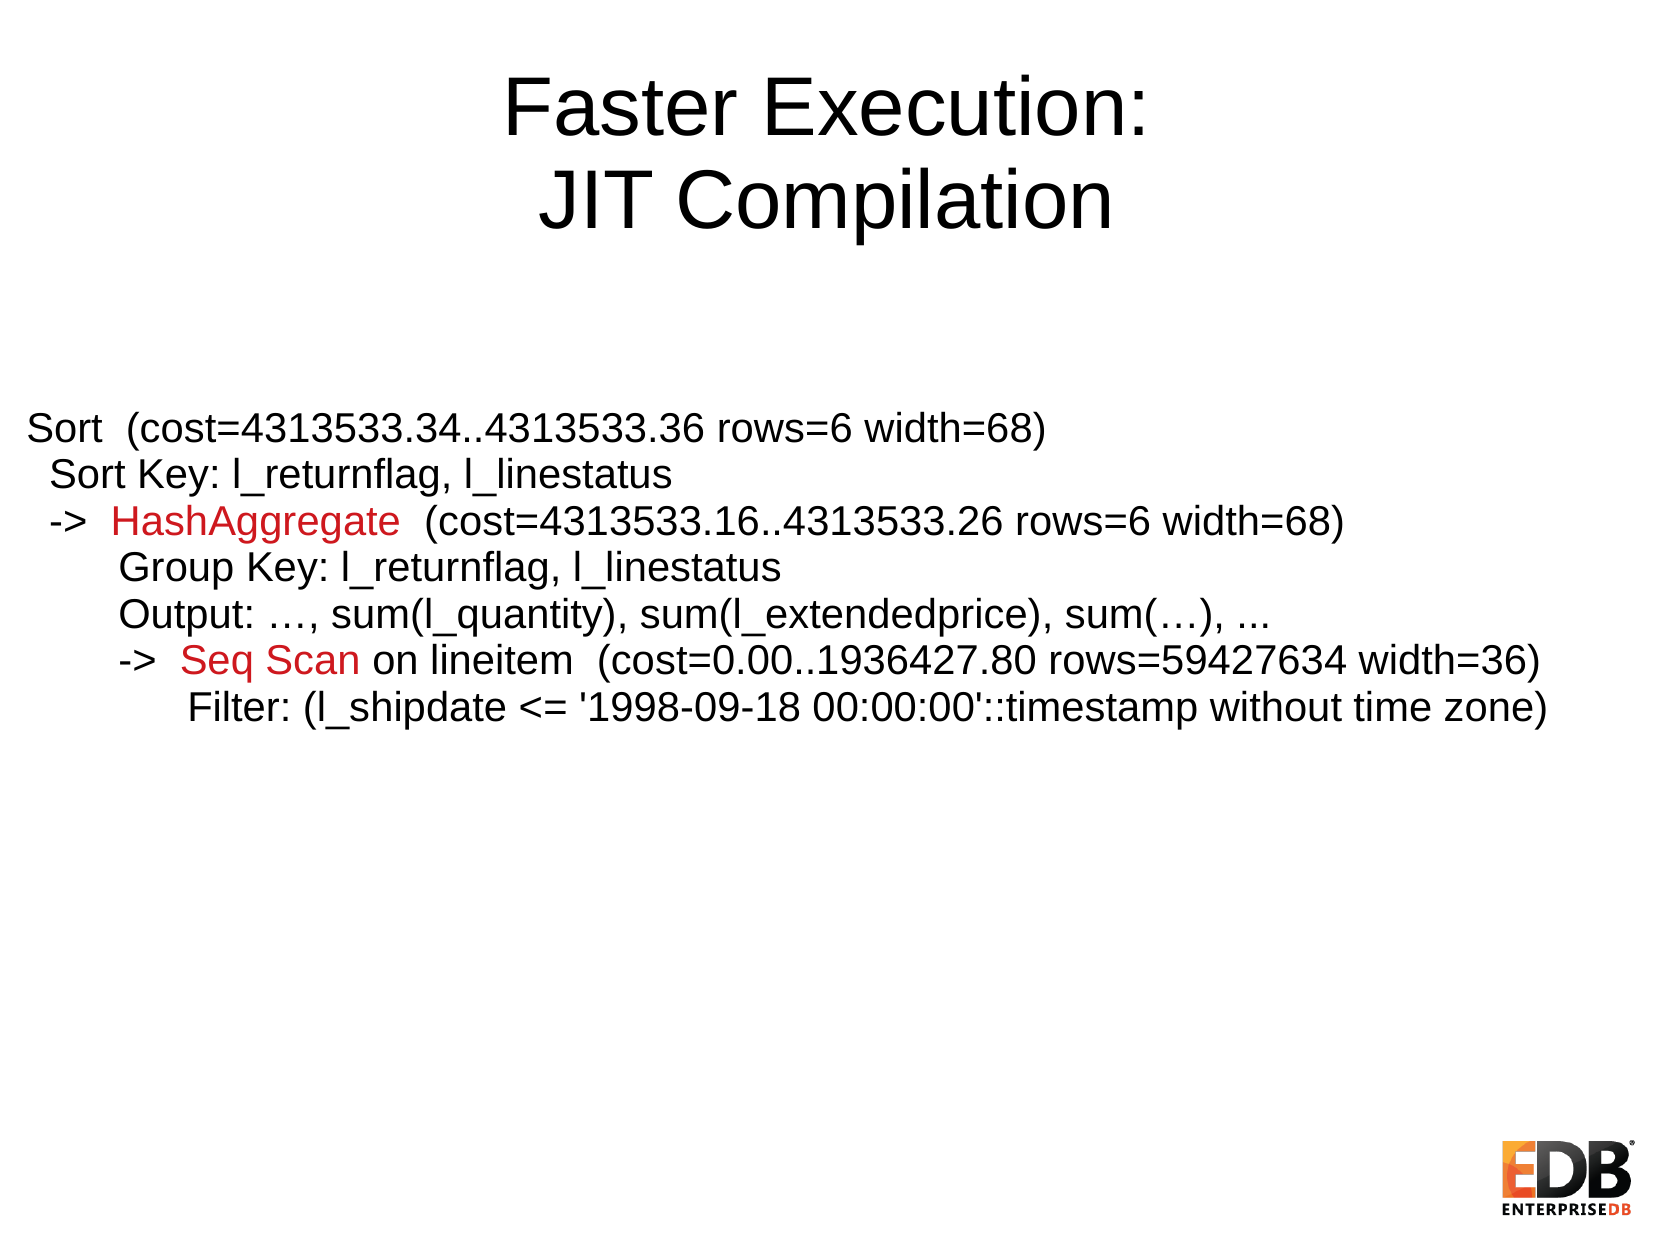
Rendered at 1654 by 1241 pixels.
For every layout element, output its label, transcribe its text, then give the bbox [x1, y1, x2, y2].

picture [1500, 1136, 1636, 1216]
text_box Sort (cost=4313533.34..4313533.36 rows=6 width=68) Sort Key: l_returnflag, l_linestatus -> HashAggregate (cost=4313533.16..4313533.26 rows=6 width=68) Group Key: l_returnflag, l_linestatus Output: …, sum(l_quantity), sum(l_extendedprice), sum(…), ... -> Seq Scan on lineitem (cost=0.00..1936427.80 rows=59427634 width=36) Filter: (l_shipdate <= '1998-09-18 00:00:00'::timestamp without time zone) [0, 355, 1654, 1096]
title Faster Execution: JIT Compilation [82, 49, 1571, 257]
